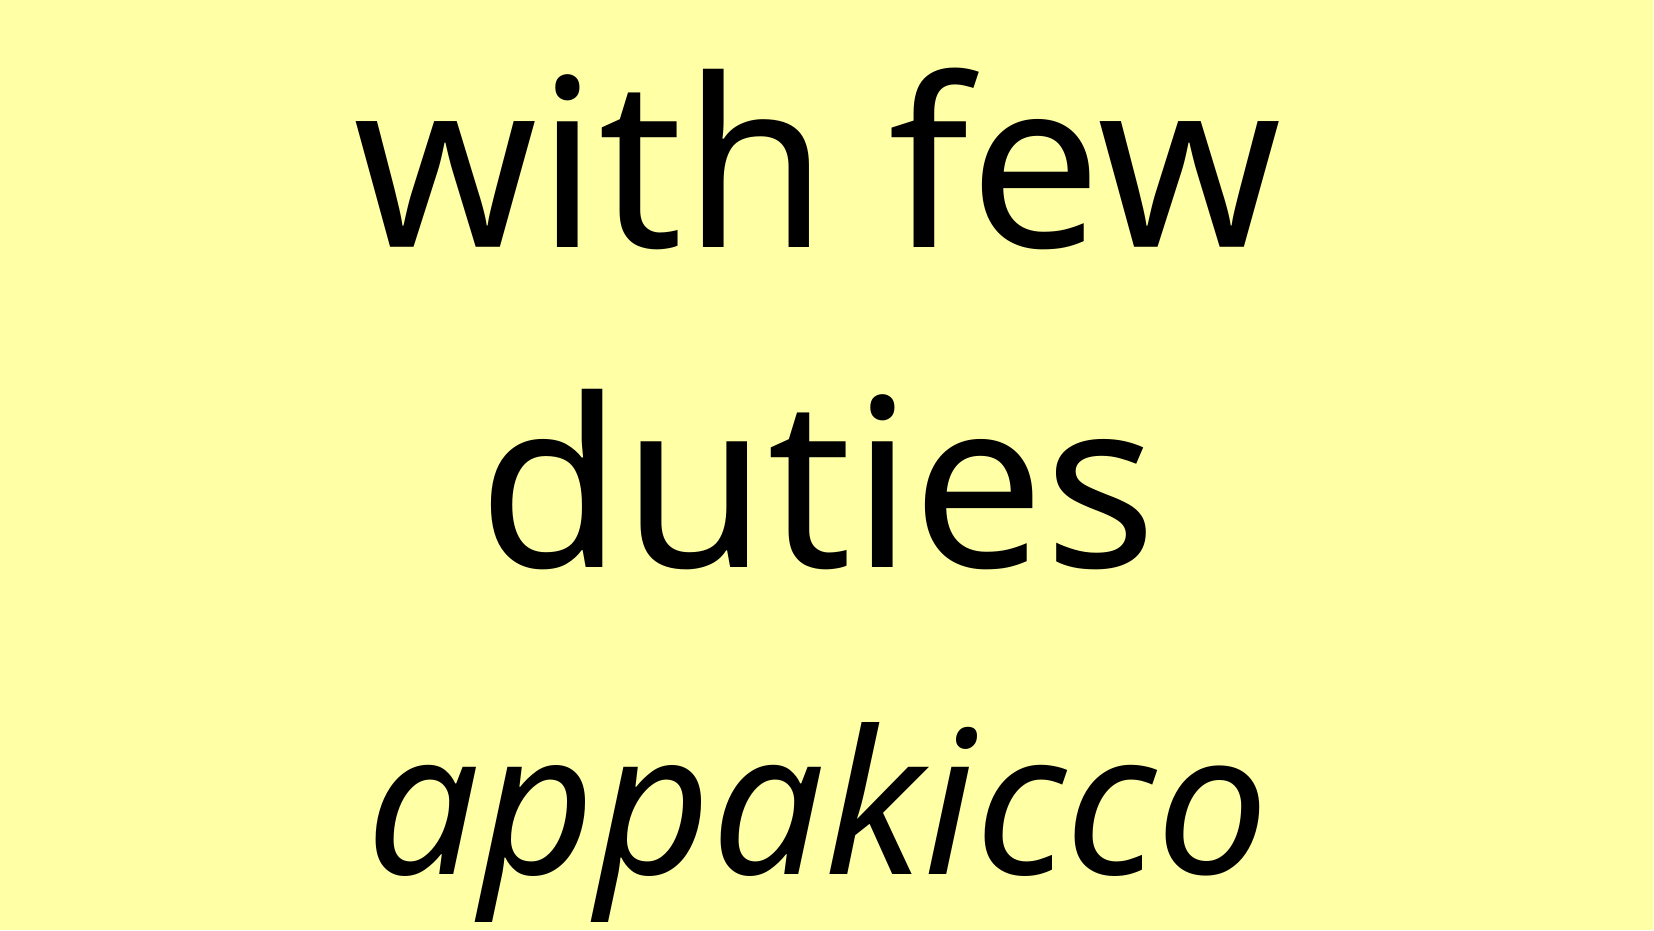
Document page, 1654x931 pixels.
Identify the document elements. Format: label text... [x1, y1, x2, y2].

text_box with few duties appakicco [159, 43, 1477, 887]
